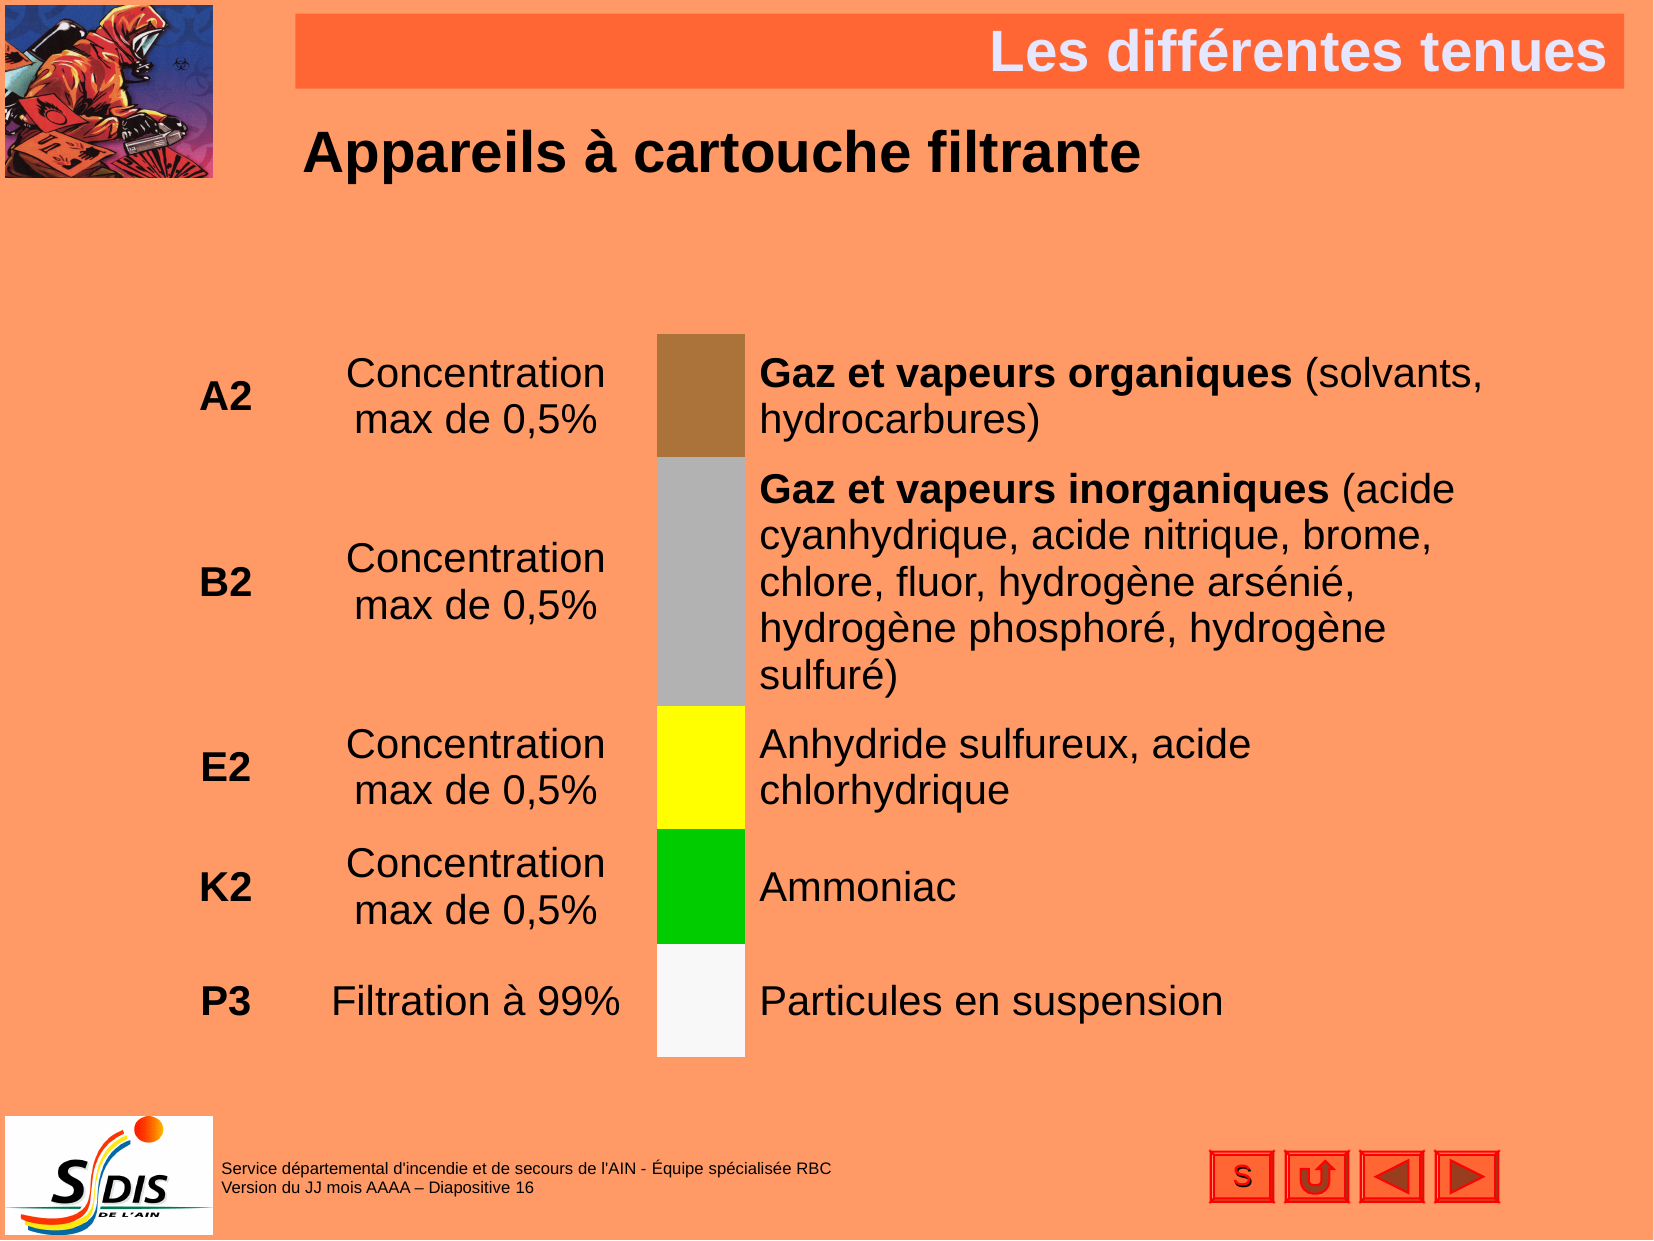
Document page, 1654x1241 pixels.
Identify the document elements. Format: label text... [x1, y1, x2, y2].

table_cell Concentration max de 0,5% [295, 706, 657, 829]
table_header Concentration max de 0,5% [295, 334, 657, 457]
table_cell K2 [157, 829, 295, 944]
table_cell B2 [157, 457, 295, 706]
table_cell Ammoniac [745, 829, 1501, 944]
text_box Les différentes tenues [295, 13, 1625, 89]
table_cell P3 [157, 944, 295, 1057]
table_cell Gaz et vapeurs inorganiques (acide cyanhydrique, acide nitrique, brome, chlore, fluor, hydrogène arsénié, hydrogène phosphoré, hydrogène sulfuré) [745, 457, 1501, 706]
table_cell E2 [157, 706, 295, 829]
text_box Appareils à cartouche filtrante [287, 112, 1158, 193]
table_cell [657, 457, 745, 706]
table_cell Filtration à 99% [295, 944, 657, 1057]
table_cell Concentration max de 0,5% [295, 457, 657, 706]
table_cell [657, 829, 745, 944]
table_cell [657, 706, 745, 829]
table_cell Particules en suspension [745, 944, 1501, 1057]
table_cell Concentration max de 0,5% [295, 829, 657, 944]
table_header Gaz et vapeurs organiques (solvants, hydrocarbures) [745, 334, 1501, 457]
picture [5, 5, 213, 178]
table_header [657, 334, 745, 457]
table_cell Anhydride sulfureux, acide chlorhydrique [745, 706, 1501, 829]
picture [5, 1116, 213, 1235]
table_header A2 [157, 334, 295, 457]
table_cell [657, 944, 745, 1057]
